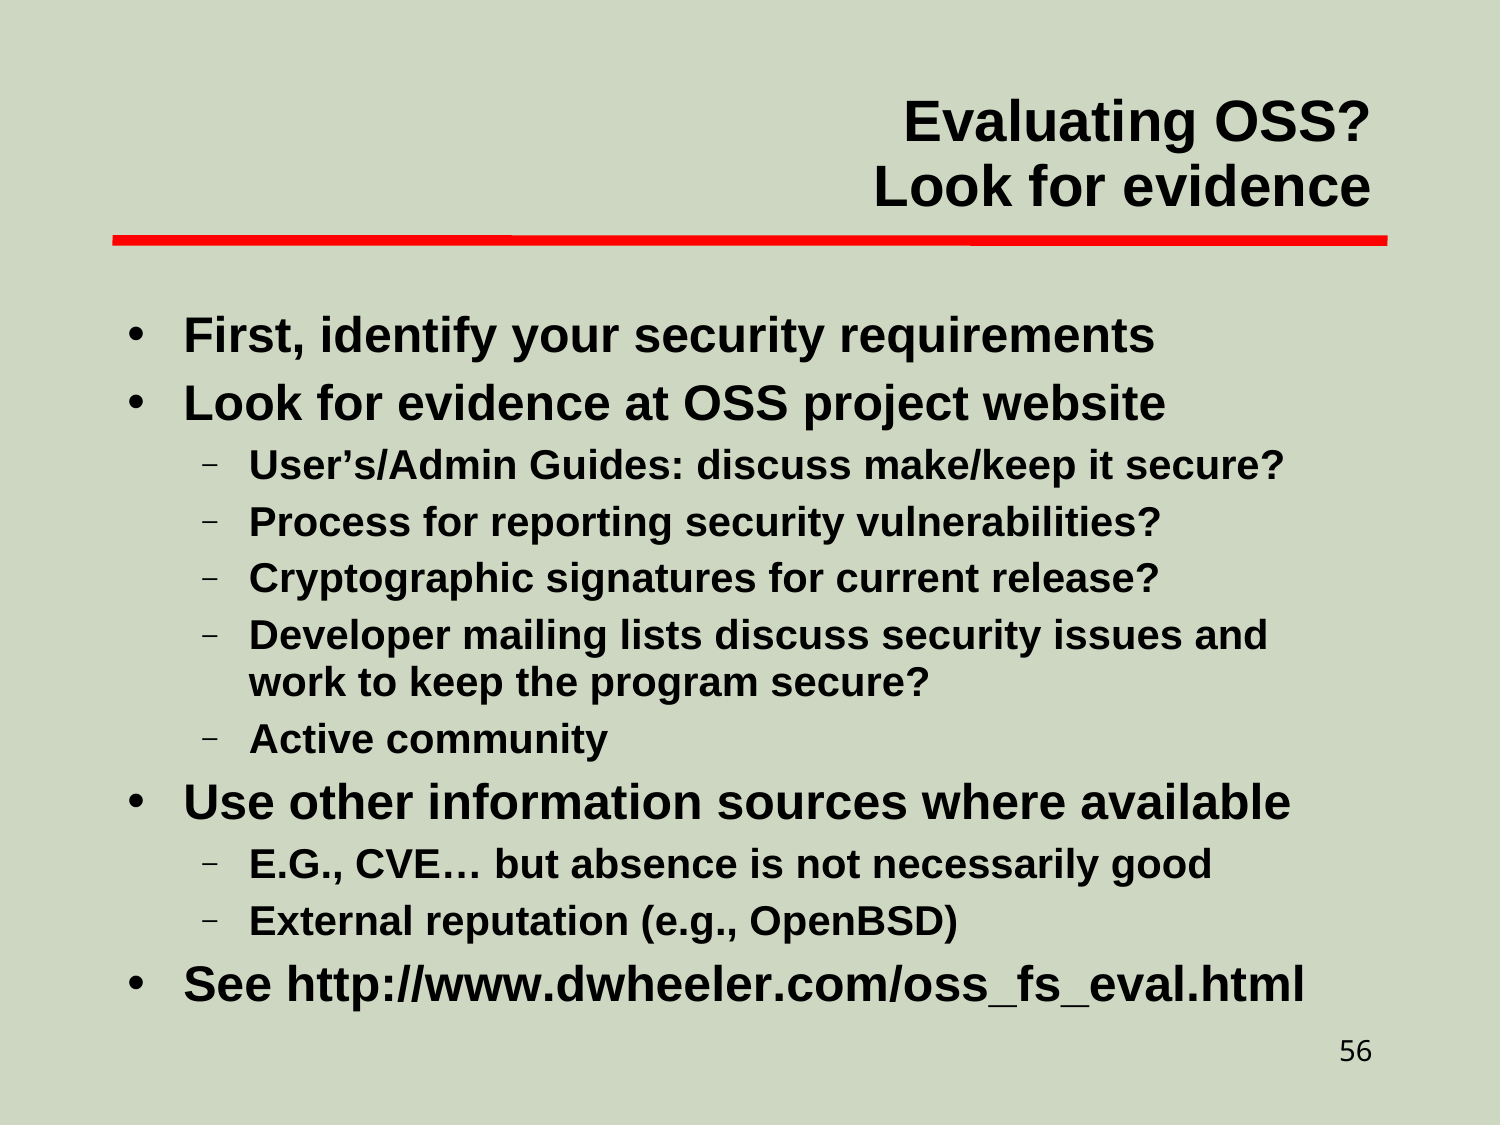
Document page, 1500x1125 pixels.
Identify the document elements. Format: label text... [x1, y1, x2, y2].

title Evaluating OSS? Look for evidence [337, 81, 1388, 228]
list First, identify your security requirements Look for evidence at OSS project website User’s/Admin Guides: discuss make/keep it secure? Process for reporting security vulnerabilities? Cryptographic signatures for current release? Developer mailing lists discuss security issues and work to keep the program secure? Active community Use other information sources where available E.G., CVE… but absence is not necessarily good External reputation (e.g., OpenBSD) See http://www.dwheeler.com/oss_fs_eval.html [112, 299, 1388, 1021]
